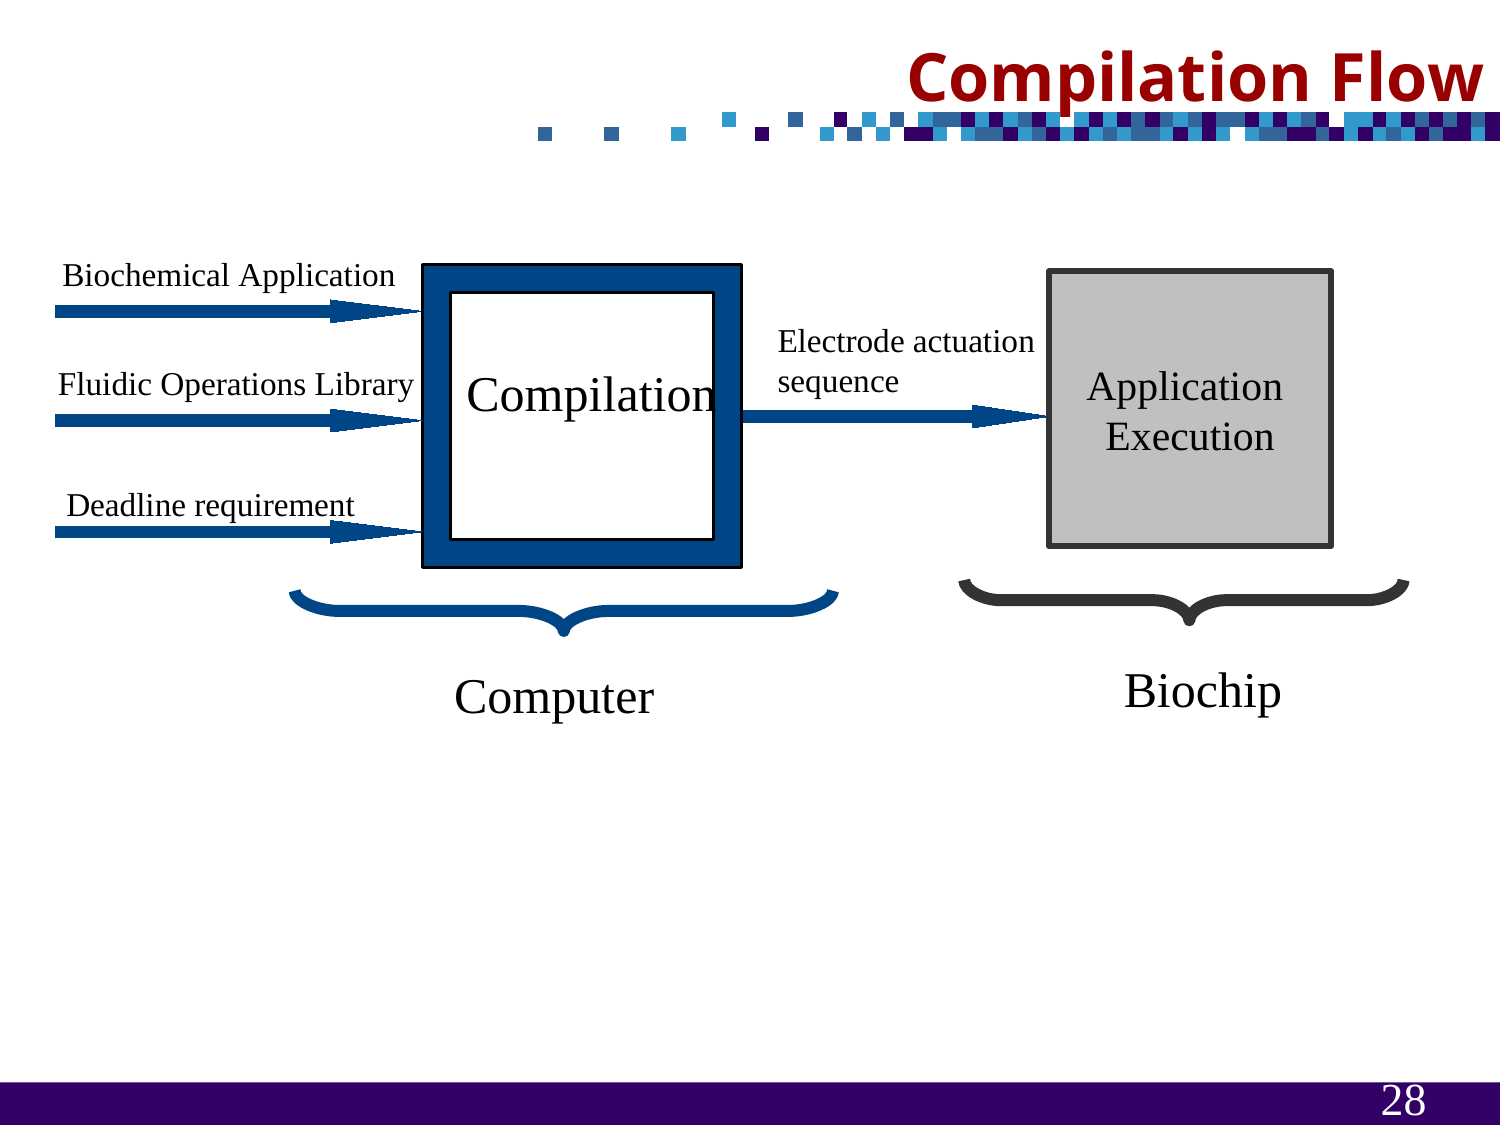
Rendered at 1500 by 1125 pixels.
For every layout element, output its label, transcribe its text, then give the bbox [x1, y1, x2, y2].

title Compilation Flow [0, 24, 1500, 125]
text_box Application Execution [1048, 271, 1332, 547]
text_box [743, 410, 762, 423]
text_box [55, 300, 422, 323]
text_box Biochip [1108, 649, 1305, 725]
text_box [55, 409, 423, 432]
text_box Biochemical Application [47, 245, 423, 300]
text_box Fluidic Operations Library [43, 354, 422, 410]
text_box Deadline requirement [51, 475, 402, 531]
text_box Computer [439, 656, 726, 732]
text_box Electrode actuation sequence [762, 312, 1048, 428]
text_box [55, 520, 423, 544]
text_box Compilation [422, 264, 742, 568]
